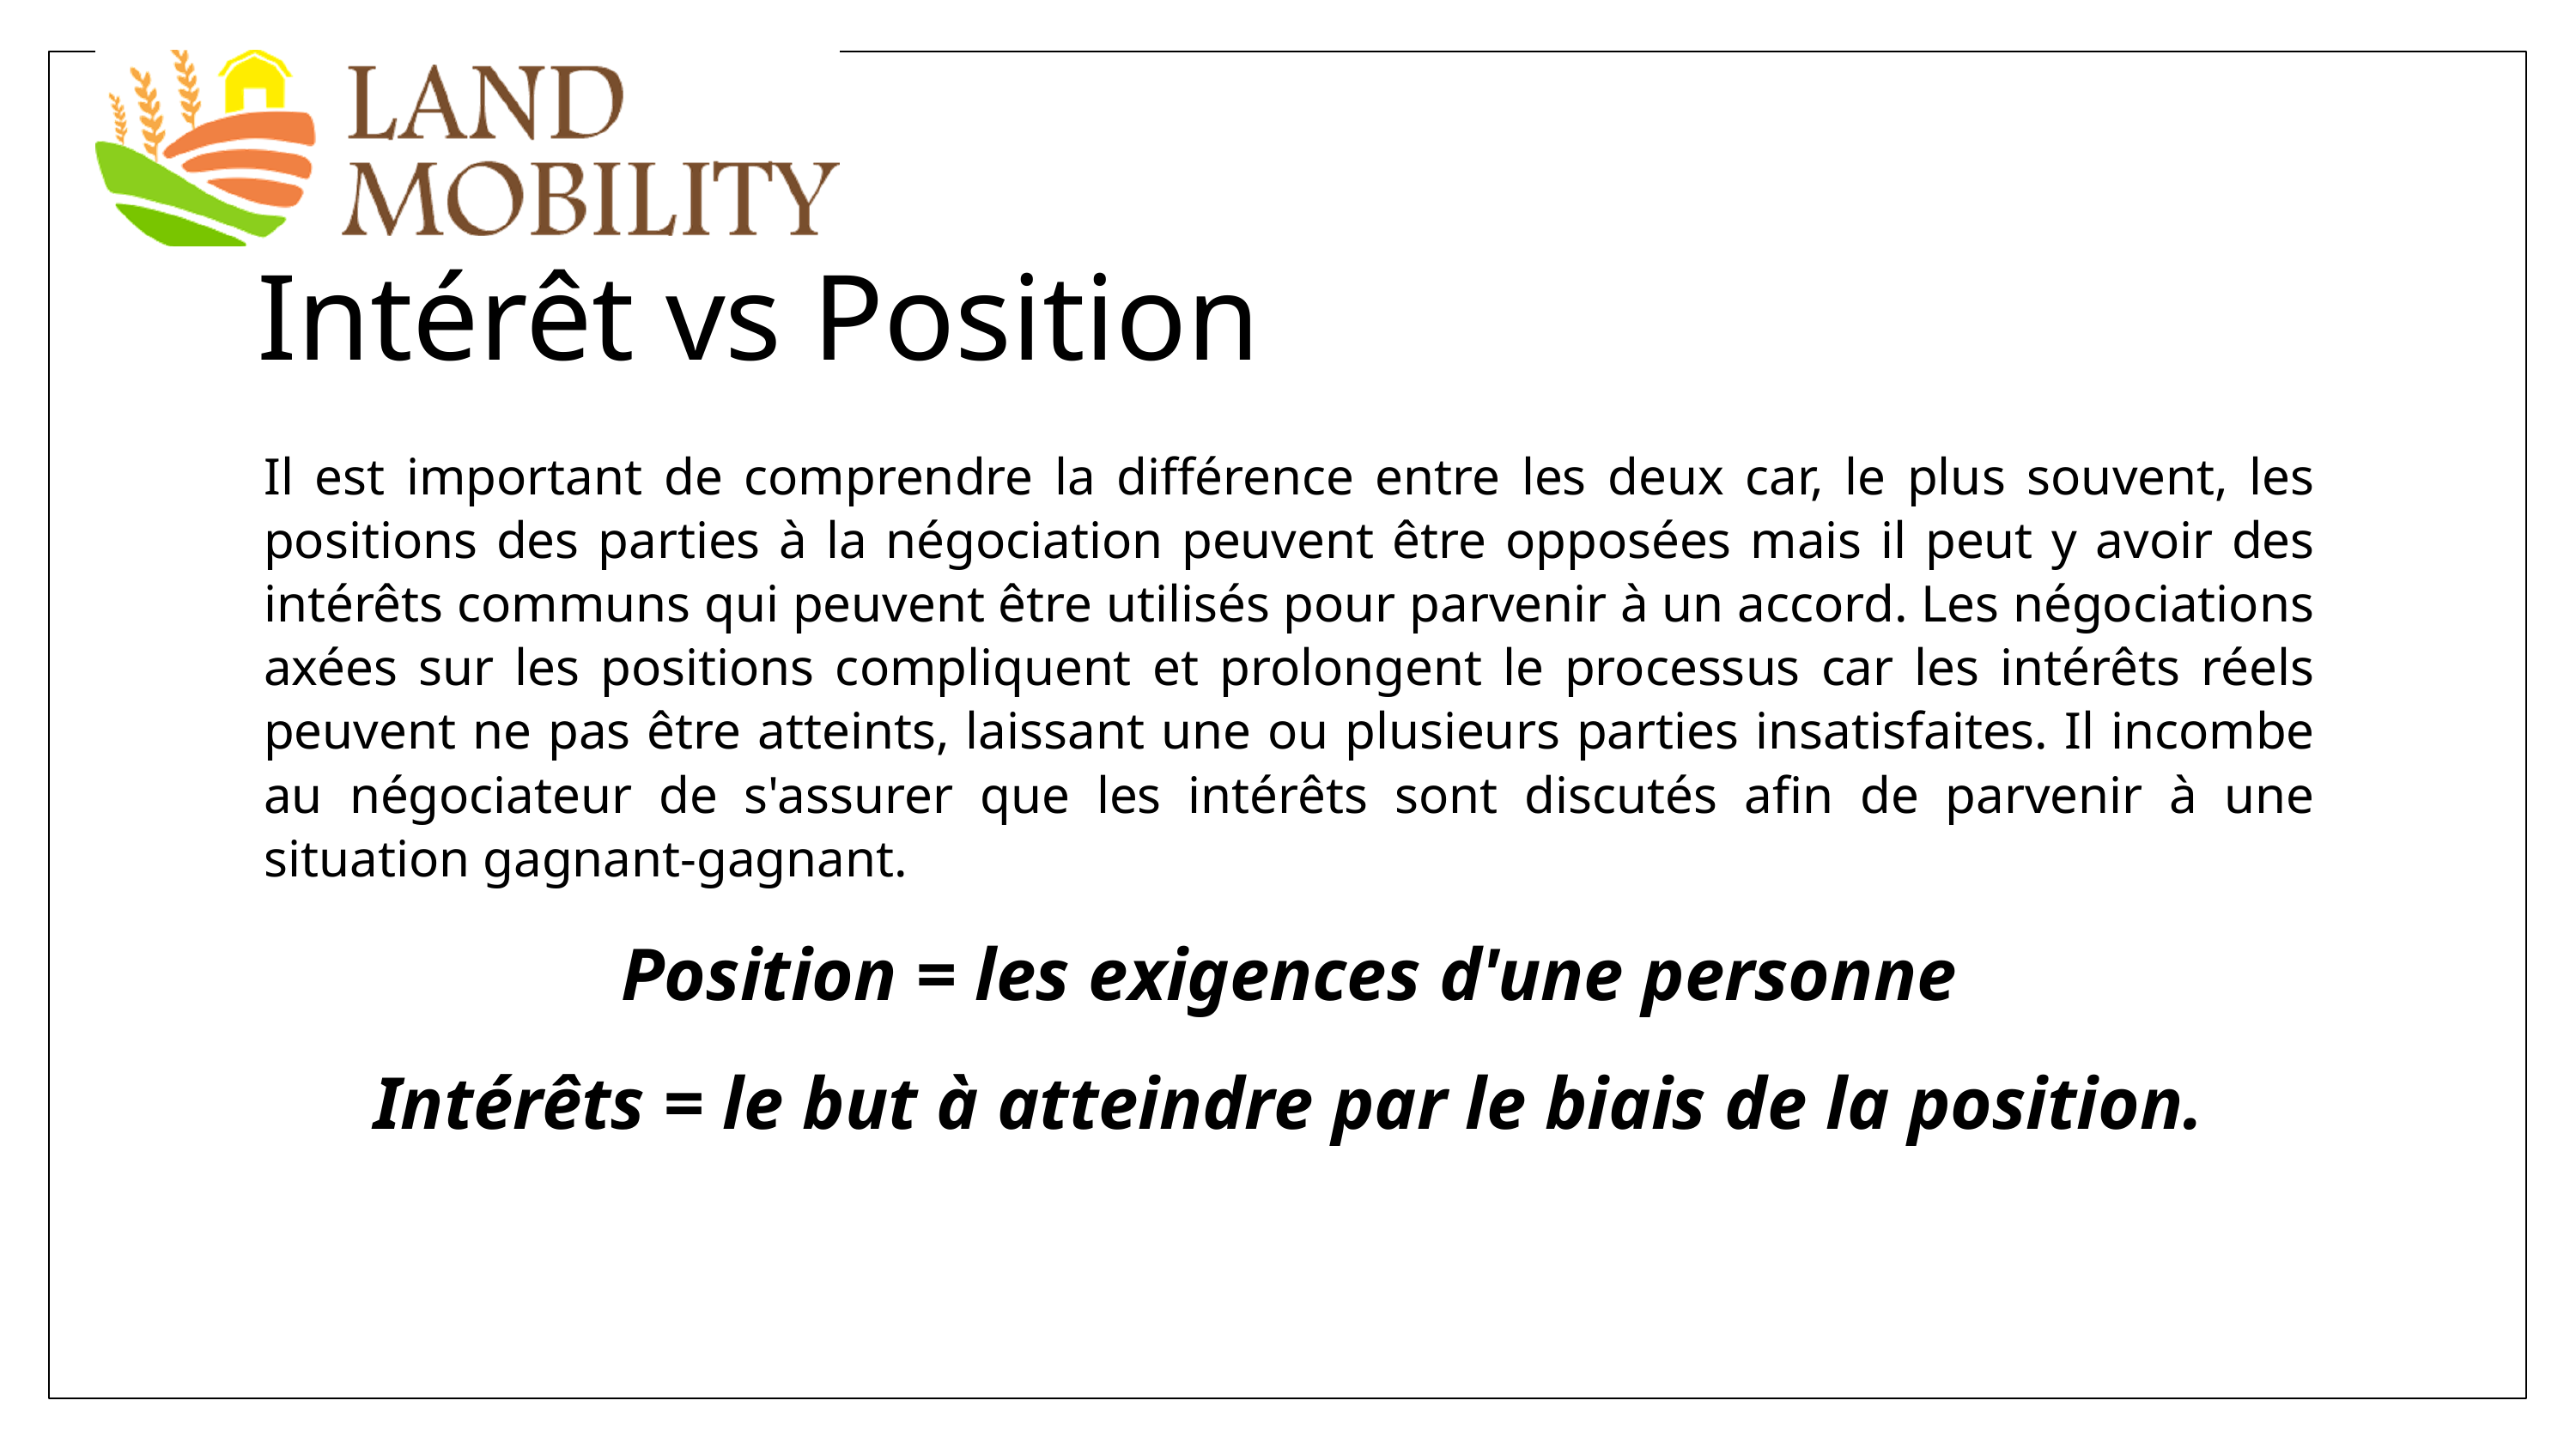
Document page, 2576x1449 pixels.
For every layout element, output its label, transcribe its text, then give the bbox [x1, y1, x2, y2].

picture [95, 50, 840, 246]
list Il est important de comprendre la différence entre les deux car, le plus souvent, les positions des parties à la négociation peuvent être opposées mais il peut y avoir des intérêts communs qui peuvent être utilisés pour parvenir à un accord. Les négociations axées sur les positions compliquent et prolongent le processus car les intérêts réels peuvent ne pas être atteints, laissant une ou plusieurs parties insatisfaites. Il incombe au négociateur de s'assurer que les intérêts sont discutés afin de parvenir à une situation gagnant-gagnant. Position = les exigences d'une personne Intérêts = le but à atteindre par le biais de la position. [241, 434, 2328, 1288]
title Intérêt vs Position [245, 252, 2331, 408]
